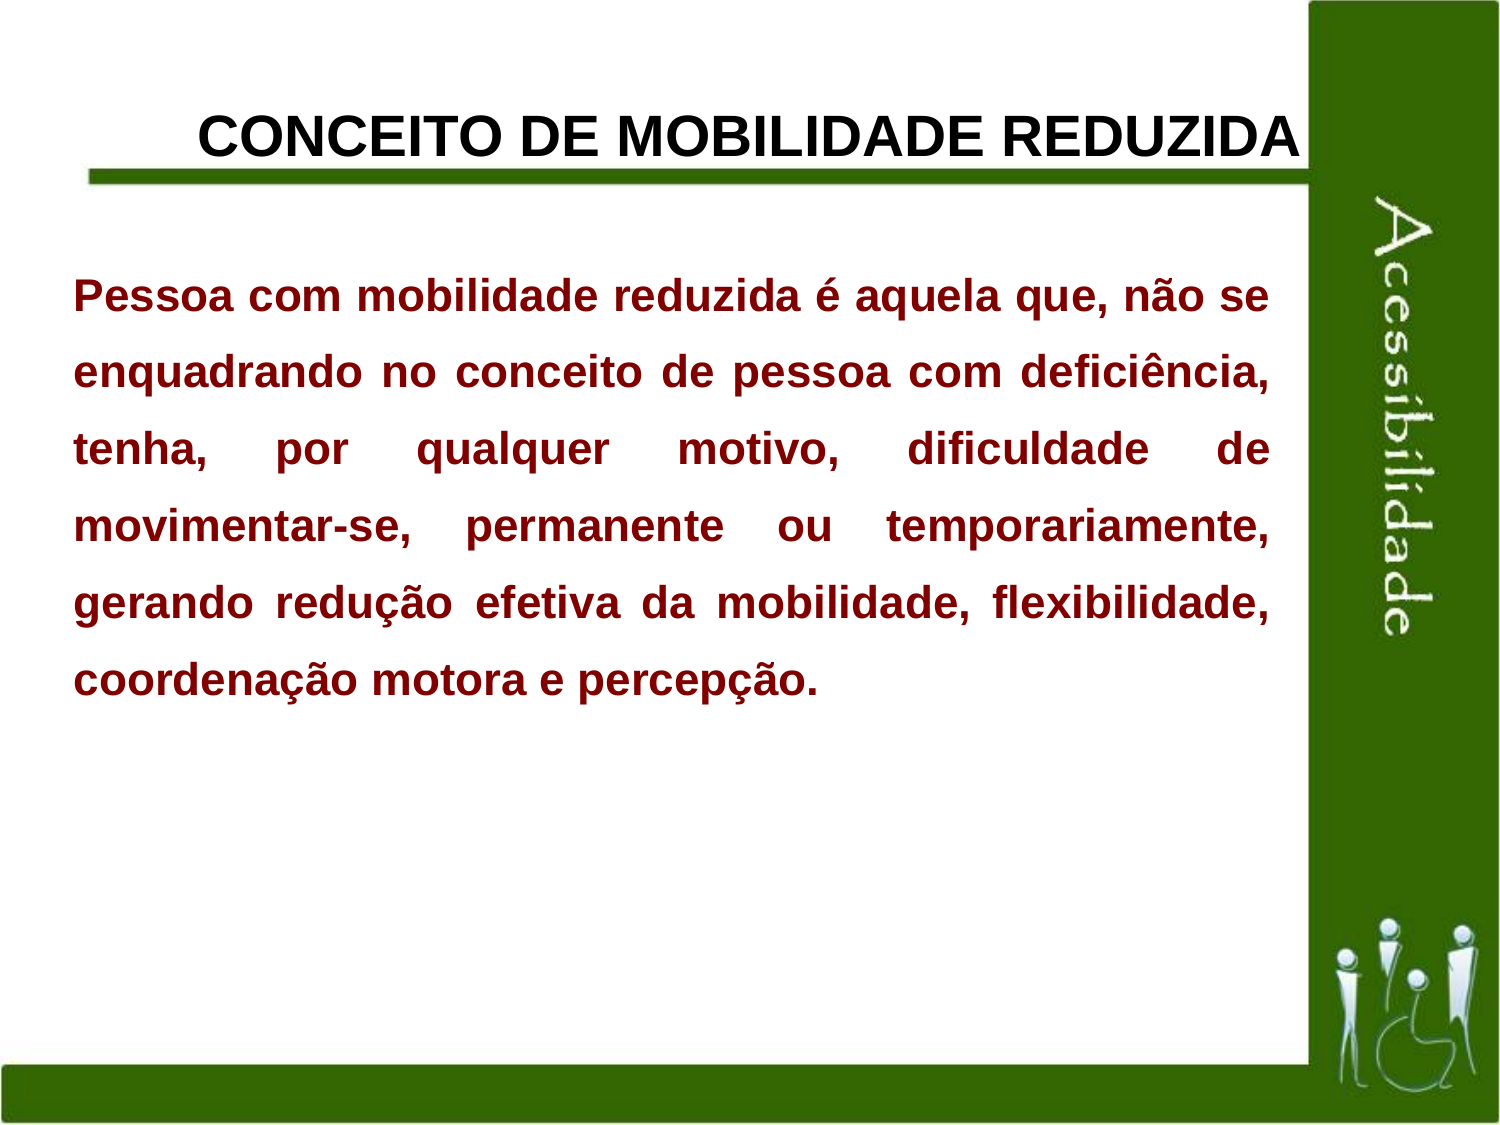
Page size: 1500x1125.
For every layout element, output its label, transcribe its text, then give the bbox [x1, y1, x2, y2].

text_box Pessoa com mobilidade reduzida é aquela que, não se enquadrando no conceito de pessoa com deficiência, tenha, por qualquer motivo, dificuldade de movimentar-se, permanente ou temporariamente, gerando redução efetiva da mobilidade, flexibilidade, coordenação motora e percepção. [59, 236, 1300, 696]
chart [75, 262, 1425, 930]
picture [0, 0, 1500, 1125]
title CONCEITO DE MOBILIDADE REDUZIDA [75, 45, 1425, 233]
